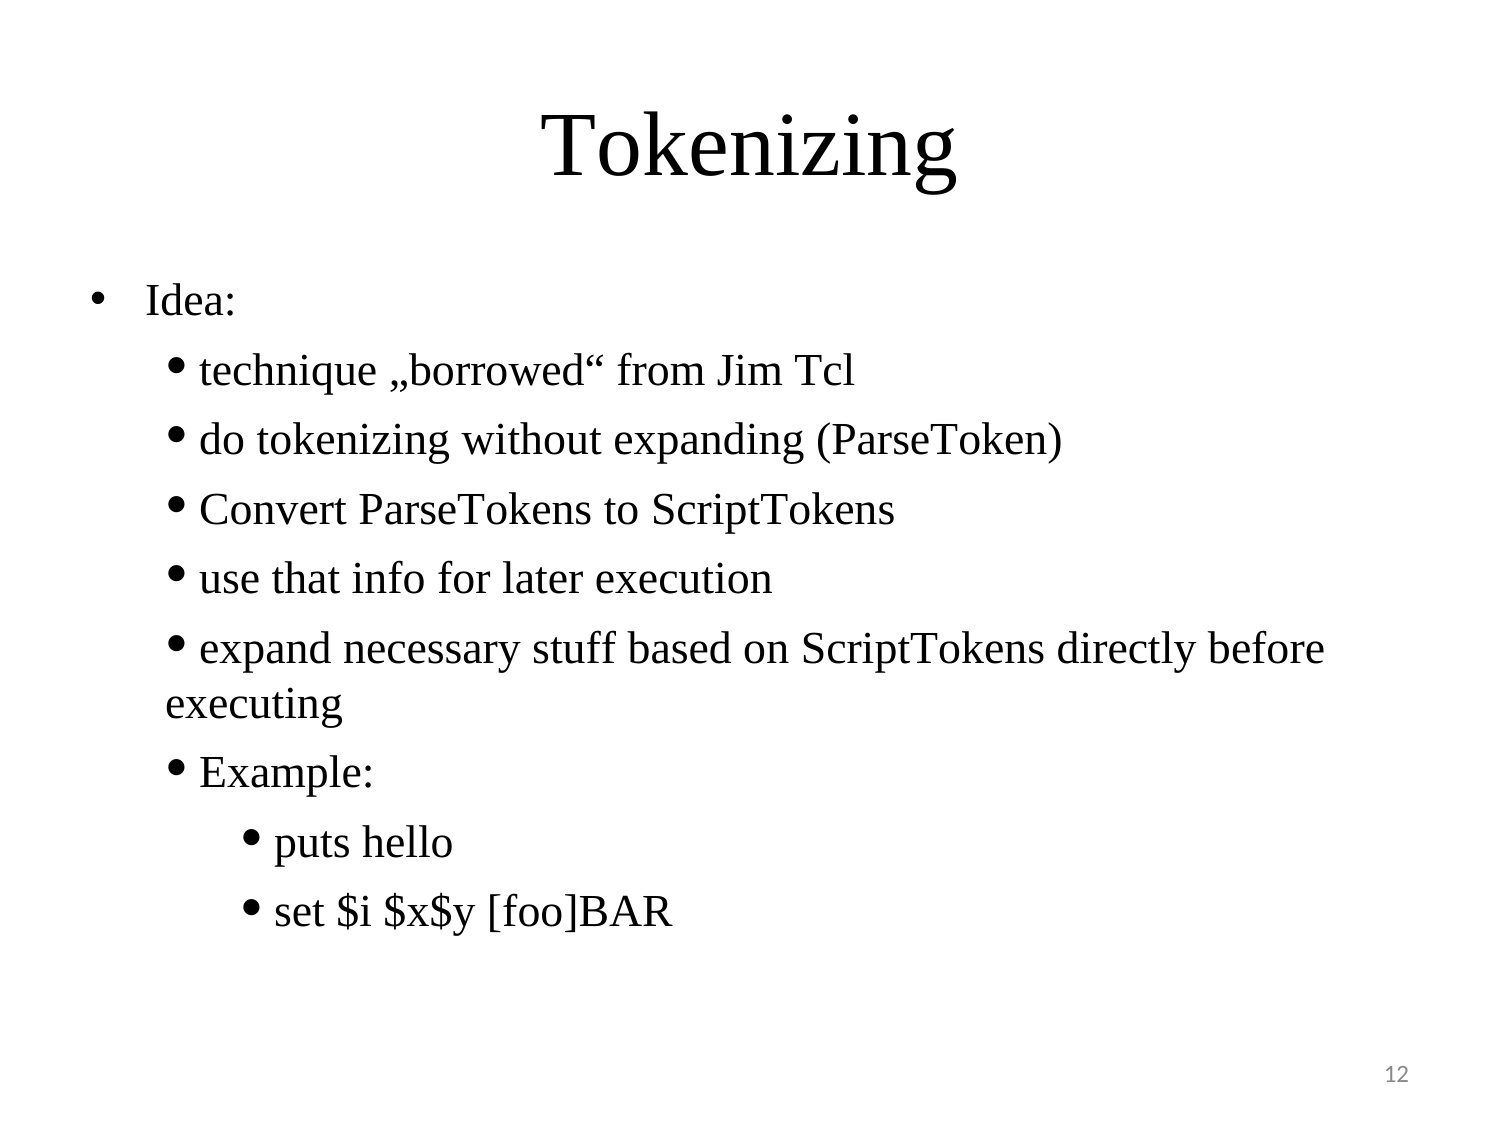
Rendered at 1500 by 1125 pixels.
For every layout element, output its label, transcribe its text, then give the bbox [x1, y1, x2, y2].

text_box Idea: technique „borrowed“ from Jim Tcl do tokenizing without expanding (ParseToken) Convert ParseTokens to ScriptTokens use that info for later execution expand necessary stuff based on ScriptTokens directly before executing Example: puts hello set $i $x$y [foo]BAR [75, 262, 1426, 1005]
text_box Tokenizing‏ [75, 45, 1426, 233]
